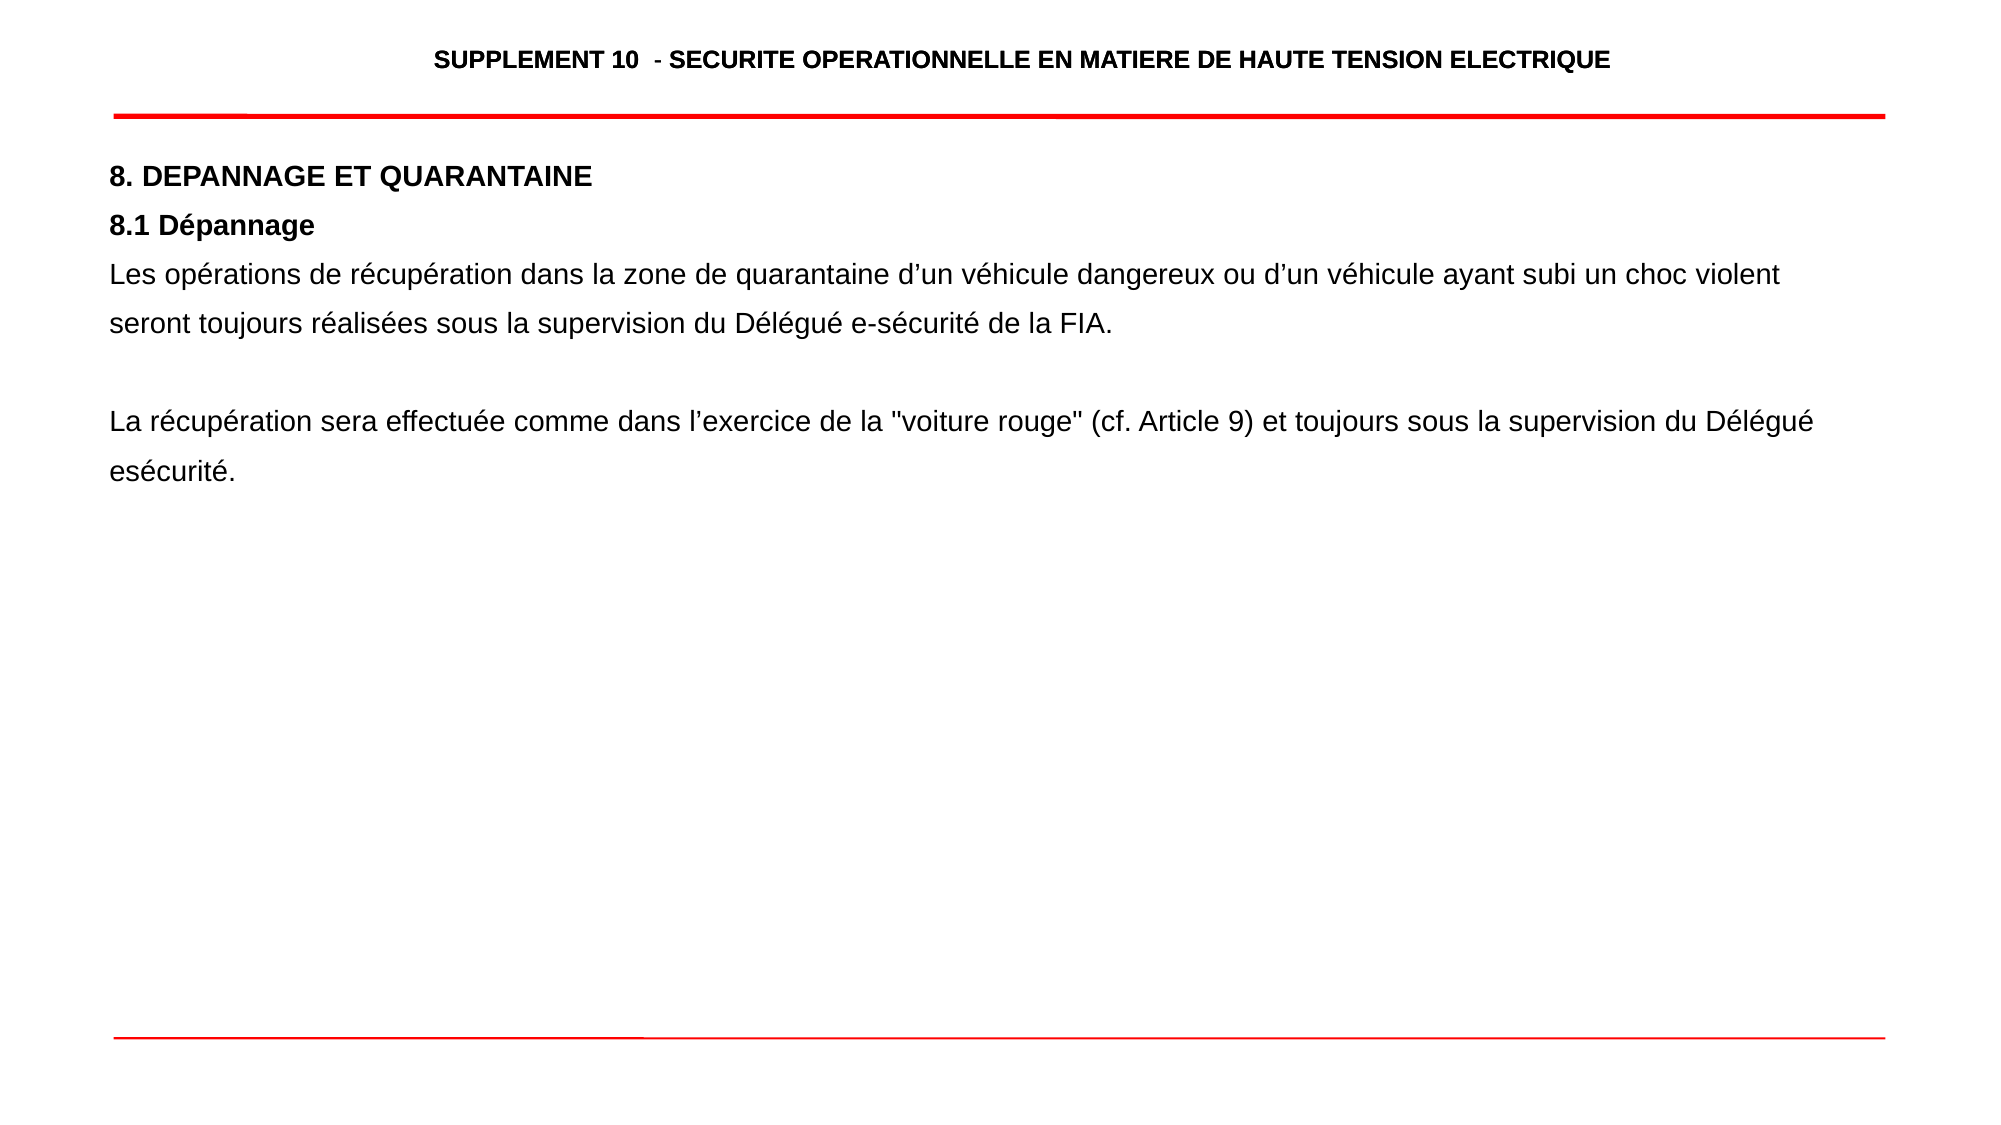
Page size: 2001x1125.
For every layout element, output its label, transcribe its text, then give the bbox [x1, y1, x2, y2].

text_box 8. DEPANNAGE ET QUARANTAINE 8.1 Dépannage Les opérations de récupération dans la zone de quarantaine d’un véhicule dangereux ou d’un véhicule ayant subi un choc violent seront toujours réalisées sous la supervision du Délégué e-sécurité de la FIA. La récupération sera effectuée comme dans l’exercice de la "voiture rouge" (cf. Article 9) et toujours sous la supervision du Délégué esécurité. [94, 135, 1867, 495]
text_box SUPPLEMENT 10 - SECURITE OPERATIONNELLE EN MATIERE DE HAUTE TENSION ELECTRIQUE [173, 38, 1895, 82]
